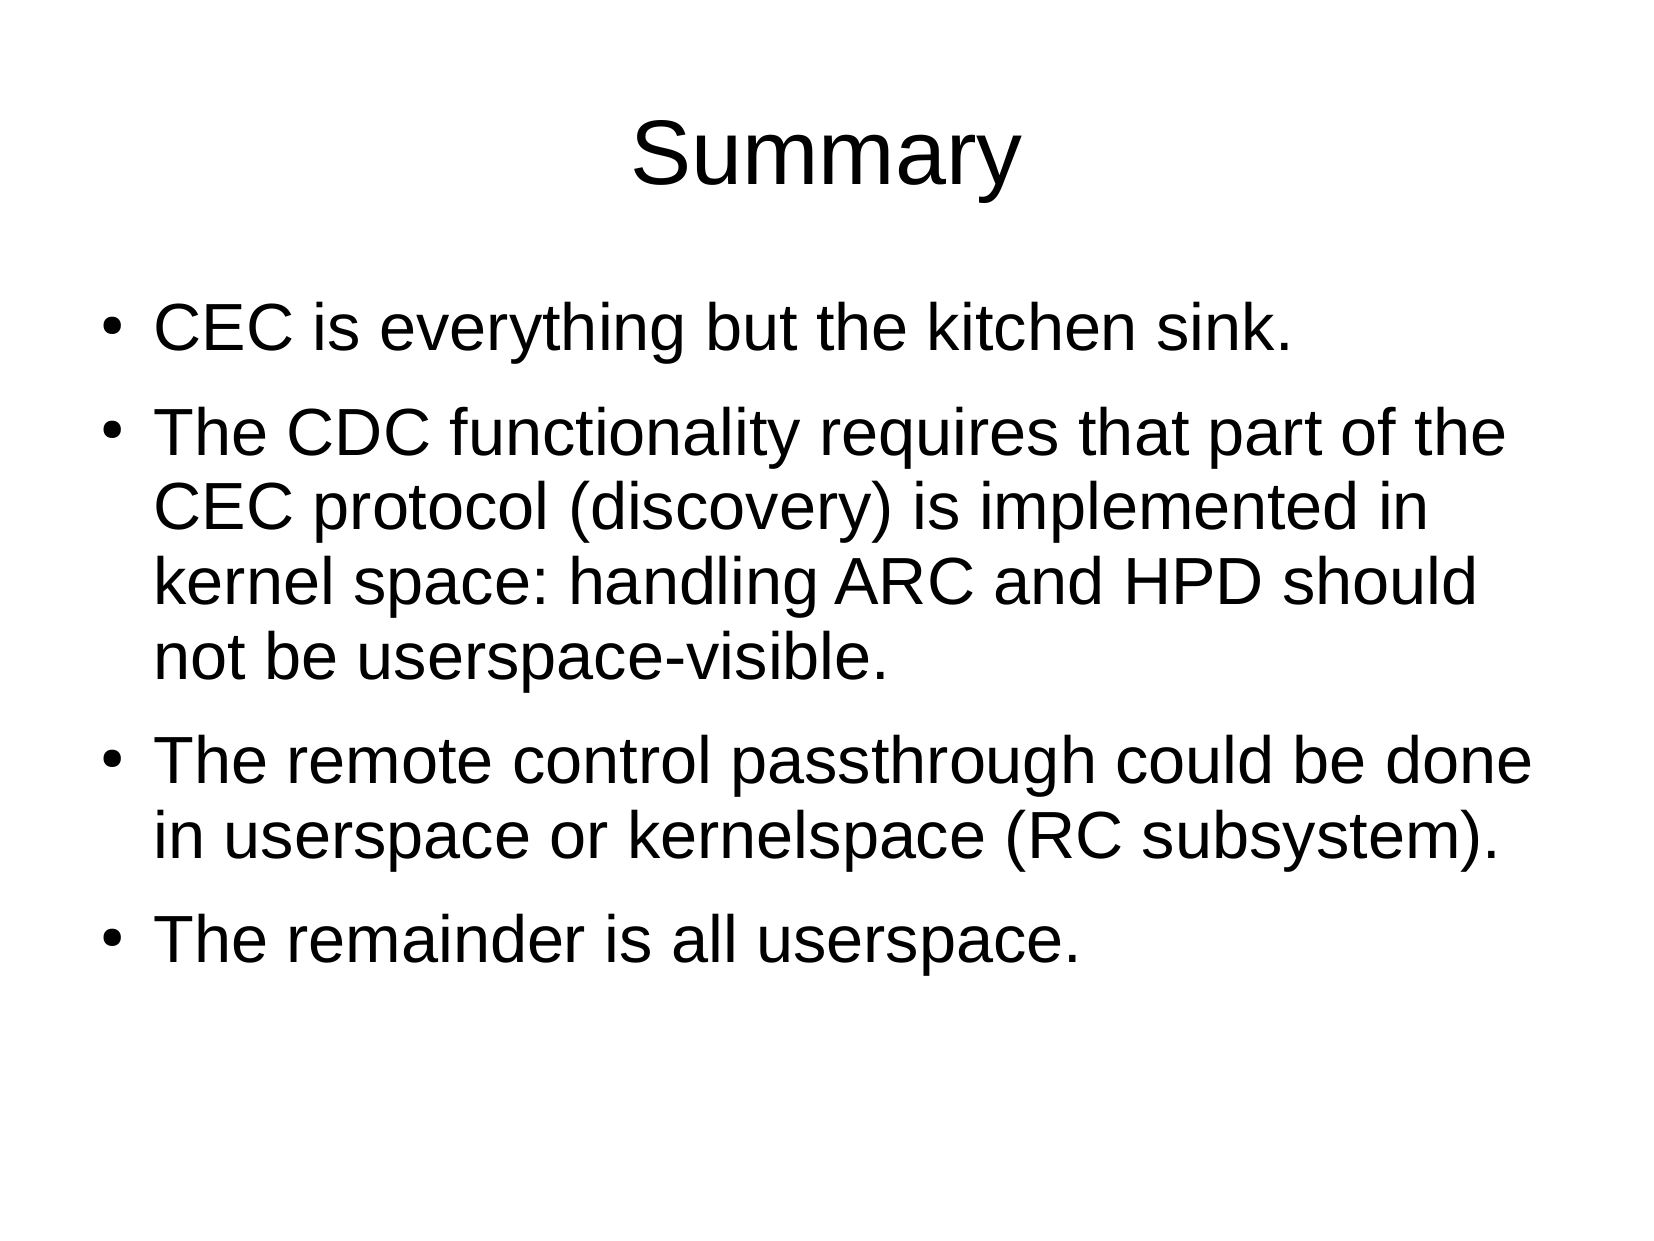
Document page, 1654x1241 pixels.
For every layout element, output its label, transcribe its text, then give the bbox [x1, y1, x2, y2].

title Summary [82, 49, 1571, 257]
list CEC is everything but the kitchen sink. The CDC functionality requires that part of the CEC protocol (discovery) is implemented in kernel space: handling ARC and HPD should not be userspace-visible. The remote control passthrough could be done in userspace or kernelspace (RC subsystem). The remainder is all userspace. [82, 290, 1571, 1010]
